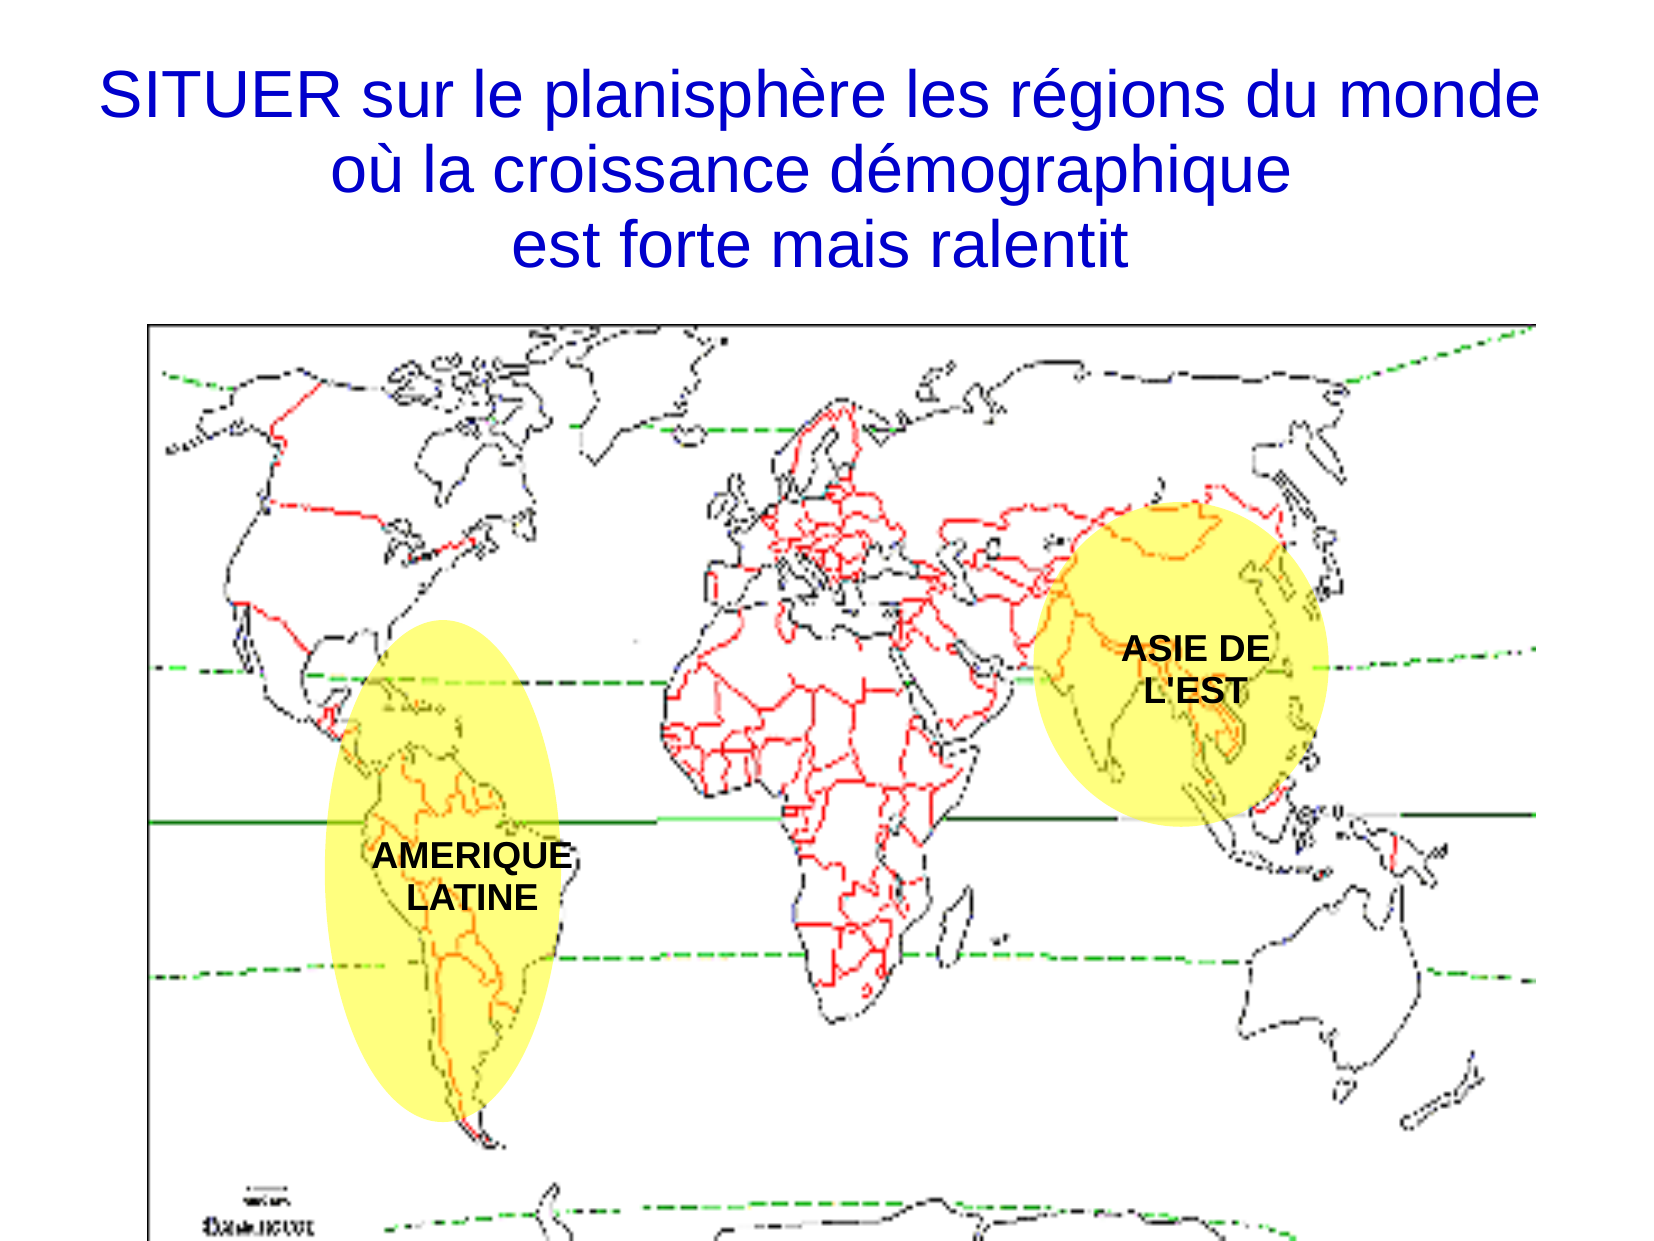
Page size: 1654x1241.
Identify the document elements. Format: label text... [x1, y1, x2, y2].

text_box [1033, 501, 1329, 827]
text_box [324, 620, 560, 1123]
text_box ASIE DE L'EST [1092, 620, 1300, 722]
picture [147, 384, 1536, 1241]
title SITUER sur le planisphère les régions du monde où la croissance démographique est forte mais ralentit [76, 56, 1565, 384]
text_box AMERIQUE LATINE [354, 826, 591, 968]
